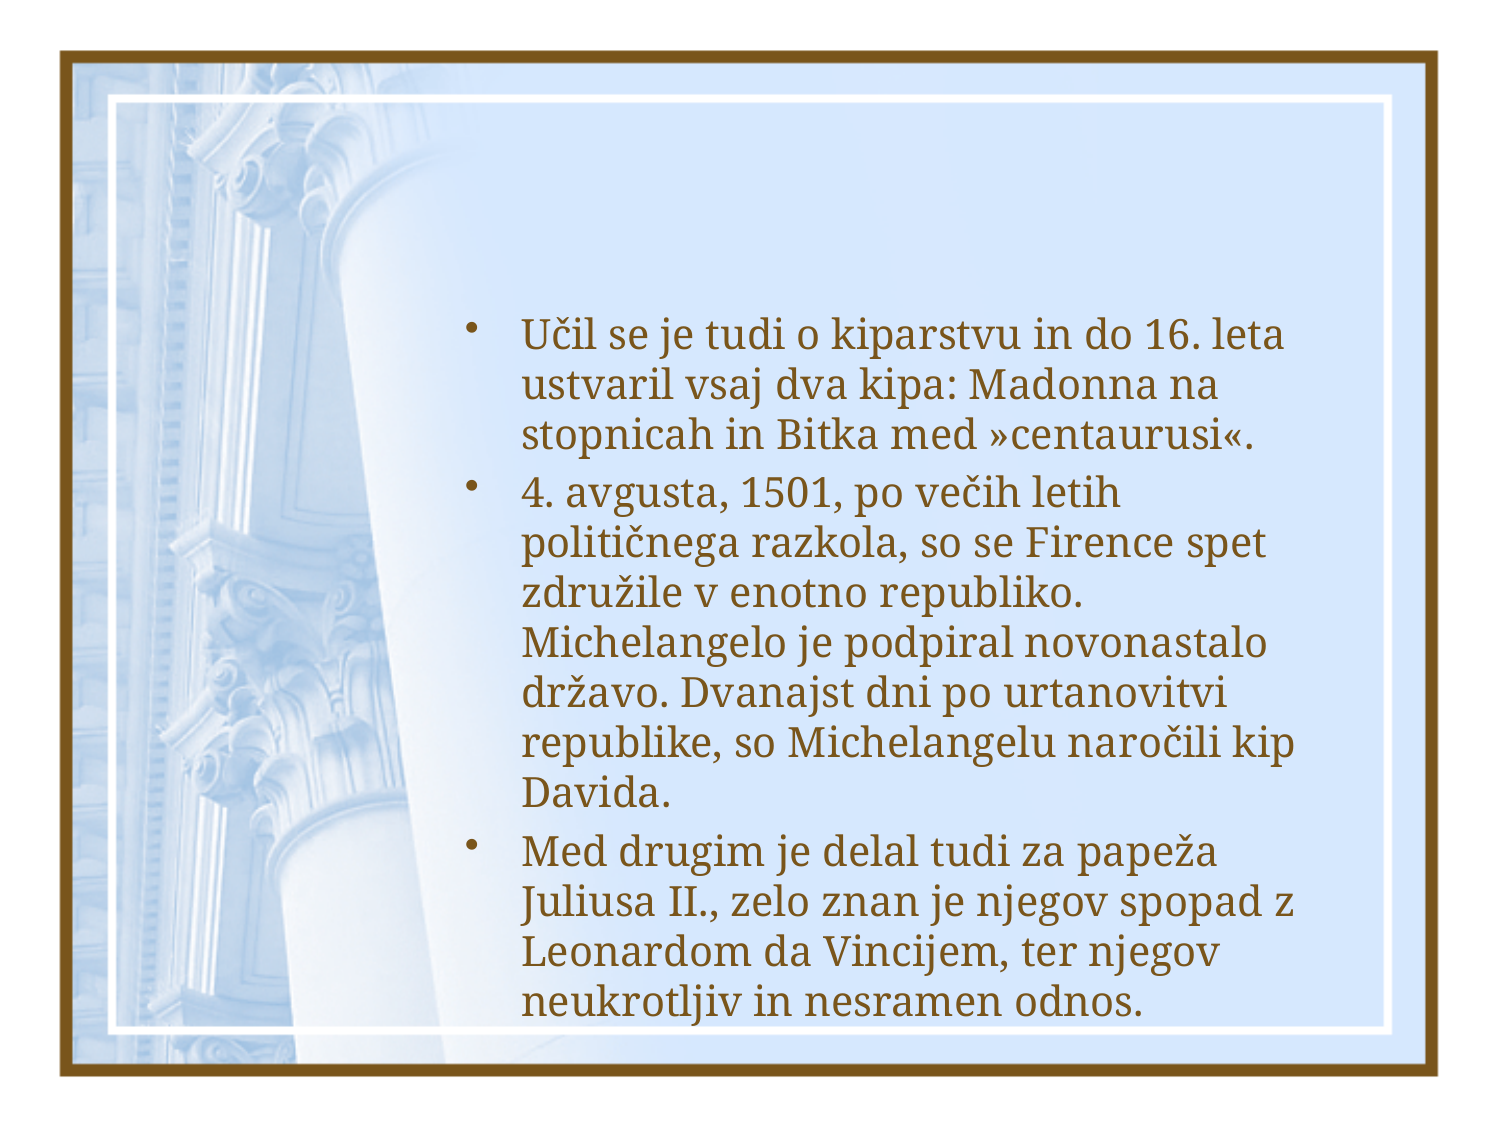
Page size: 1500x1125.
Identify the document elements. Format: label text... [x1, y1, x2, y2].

picture [0, 0, 1500, 1125]
list Učil se je tudi o kiparstvu in do 16. leta ustvaril vsaj dva kipa: Madonna na stopnicah in Bitka med »centaurusi«. 4. avgusta, 1501, po večih letih političnega razkola, so se Firence spet združile v enotno republiko. Michelangelo je podpiral novonastalo državo. Dvanajst dni po urtanovitvi republike, so Michelangelu naročili kip Davida. Med drugim je delal tudi za papeža Juliusa II., zelo znan je njegov spopad z Leonardom da Vincijem, ter njegov neukrotljiv in nesramen odnos. [449, 299, 1350, 1000]
